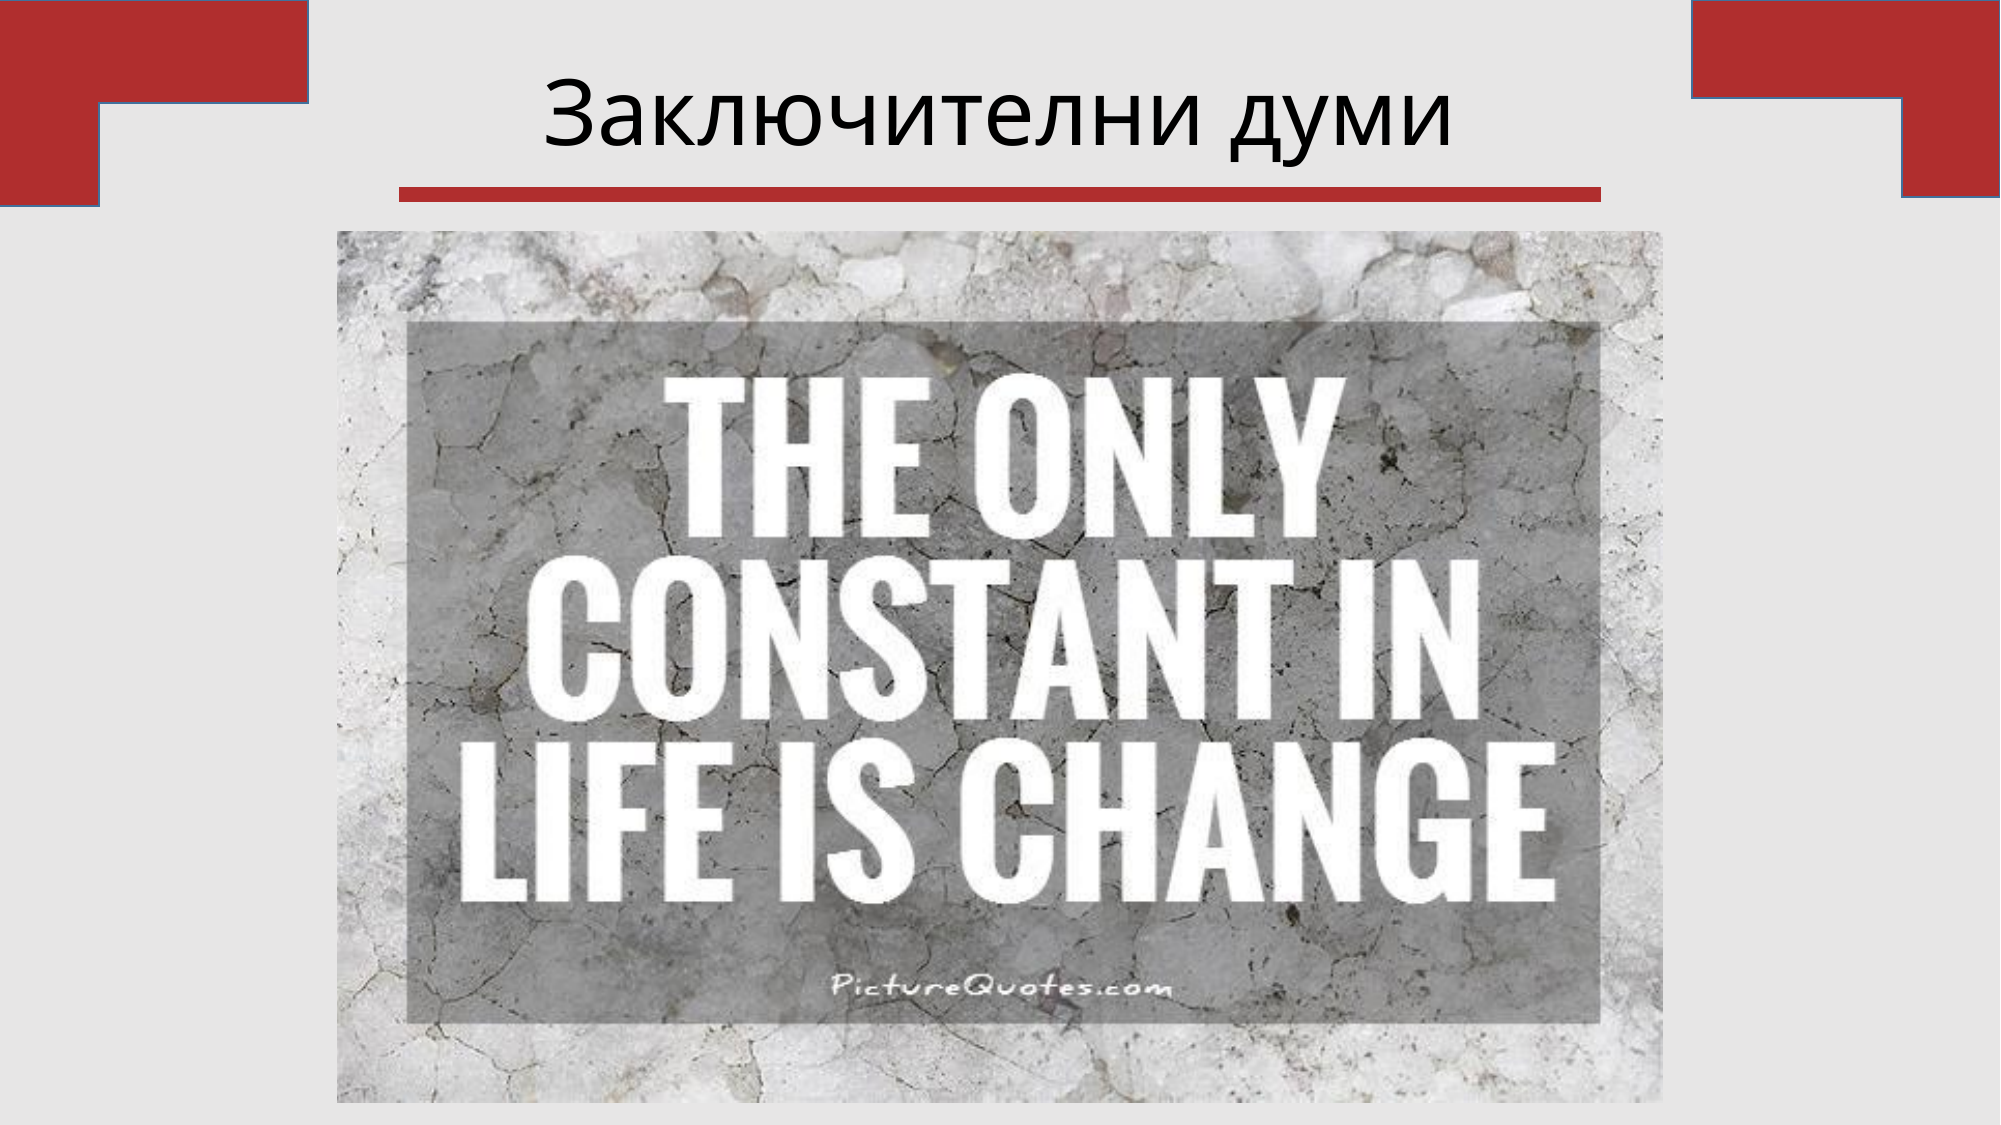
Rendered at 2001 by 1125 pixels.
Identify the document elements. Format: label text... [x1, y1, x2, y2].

title Заключителни думи [88, 6, 1913, 225]
text_box [400, 188, 1600, 201]
picture [337, 231, 1663, 1103]
text_box [1691, 0, 2000, 197]
text_box [0, 0, 308, 206]
